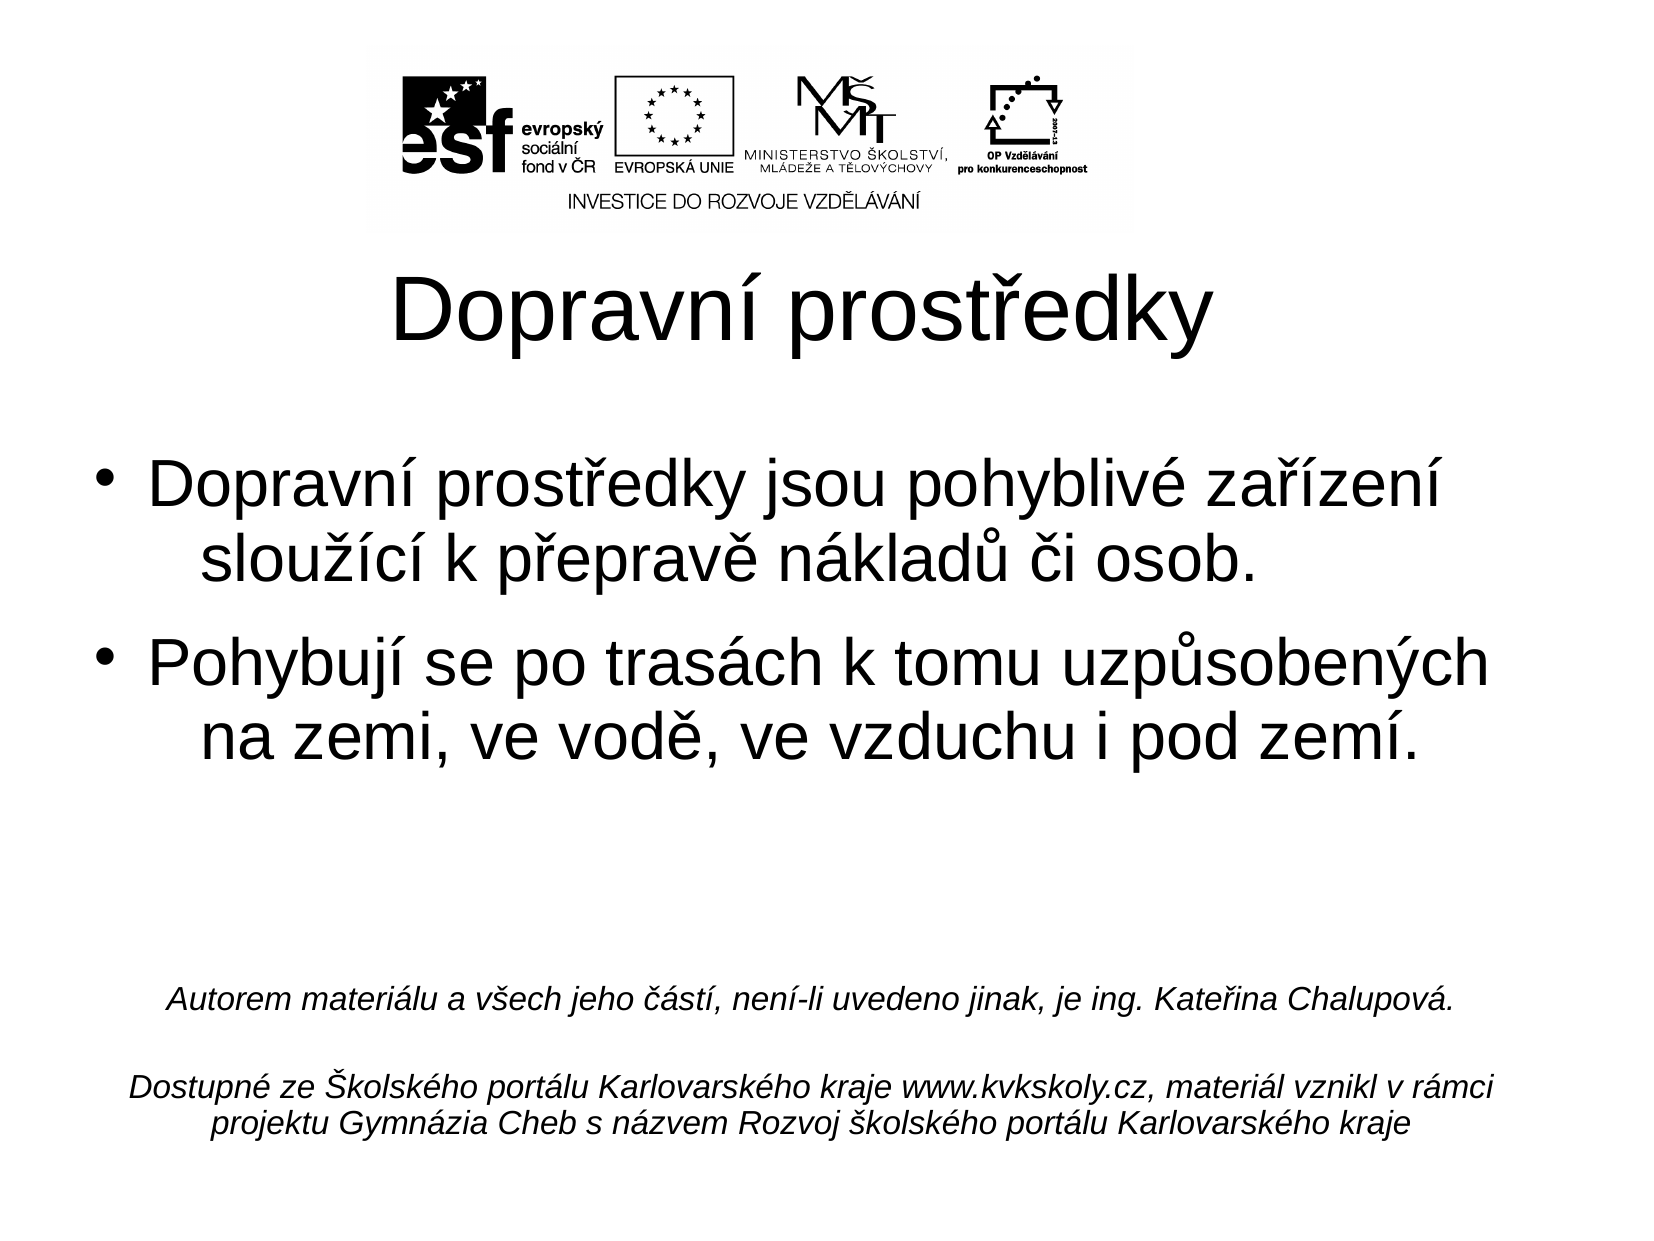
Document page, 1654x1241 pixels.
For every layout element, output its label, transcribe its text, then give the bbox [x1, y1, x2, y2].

list Dopravní prostředky jsou pohyblivé zařízení sloužící k přepravě nákladů či osob. Pohybují se po trasách k tomu uzpůsobených na zemi, ve vodě, ve vzduchu i pod zemí. [59, 442, 1547, 838]
title Dopravní prostředky [59, 200, 1547, 414]
picture [366, 45, 1134, 233]
text_box Autorem materiálu a všech jeho částí, není-li uvedeno jinak, je ing. Kateřina Chalupová. Dostupné ze Školského portálu Karlovarského kraje www.kvkskoly.cz, materiál vznikl v rámci projektu Gymnázia Cheb s názvem Rozvoj školského portálu Karlovarského kraje [59, 974, 1566, 1152]
